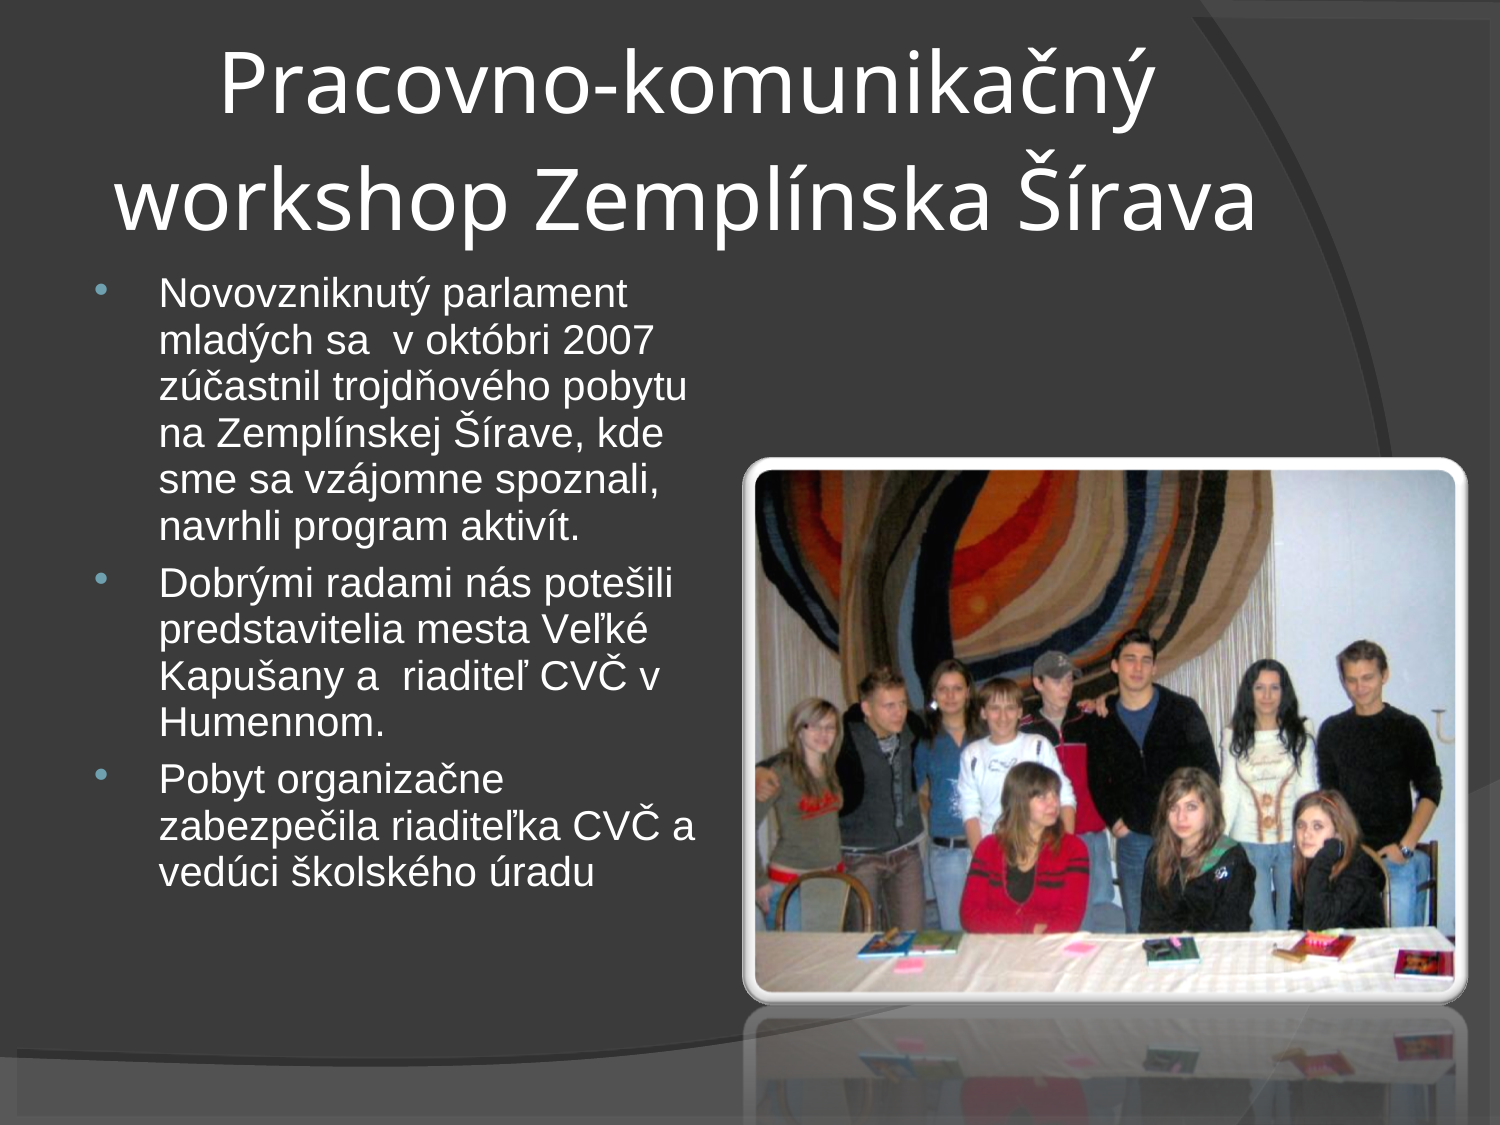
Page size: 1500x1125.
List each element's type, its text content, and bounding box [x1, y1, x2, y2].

list Novovzniknutý parlament mladých sa v októbri 2007 zúčastnil trojdňového pobytu na Zemplínskej Šírave, kde sme sa vzájomne spoznali, navrhli program aktivít. Dobrými radami nás potešili predstavitelia mesta Veľké Kapušany a riaditeľ CVČ v Humennom. Pobyt organizačne zabezpečila riaditeľka CVČ a vedúci školského úradu [74, 262, 727, 1006]
text_box [739, 455, 1472, 1125]
title Pracovno-komunikačný workshop Zemplínska Šírava [74, 34, 1300, 244]
